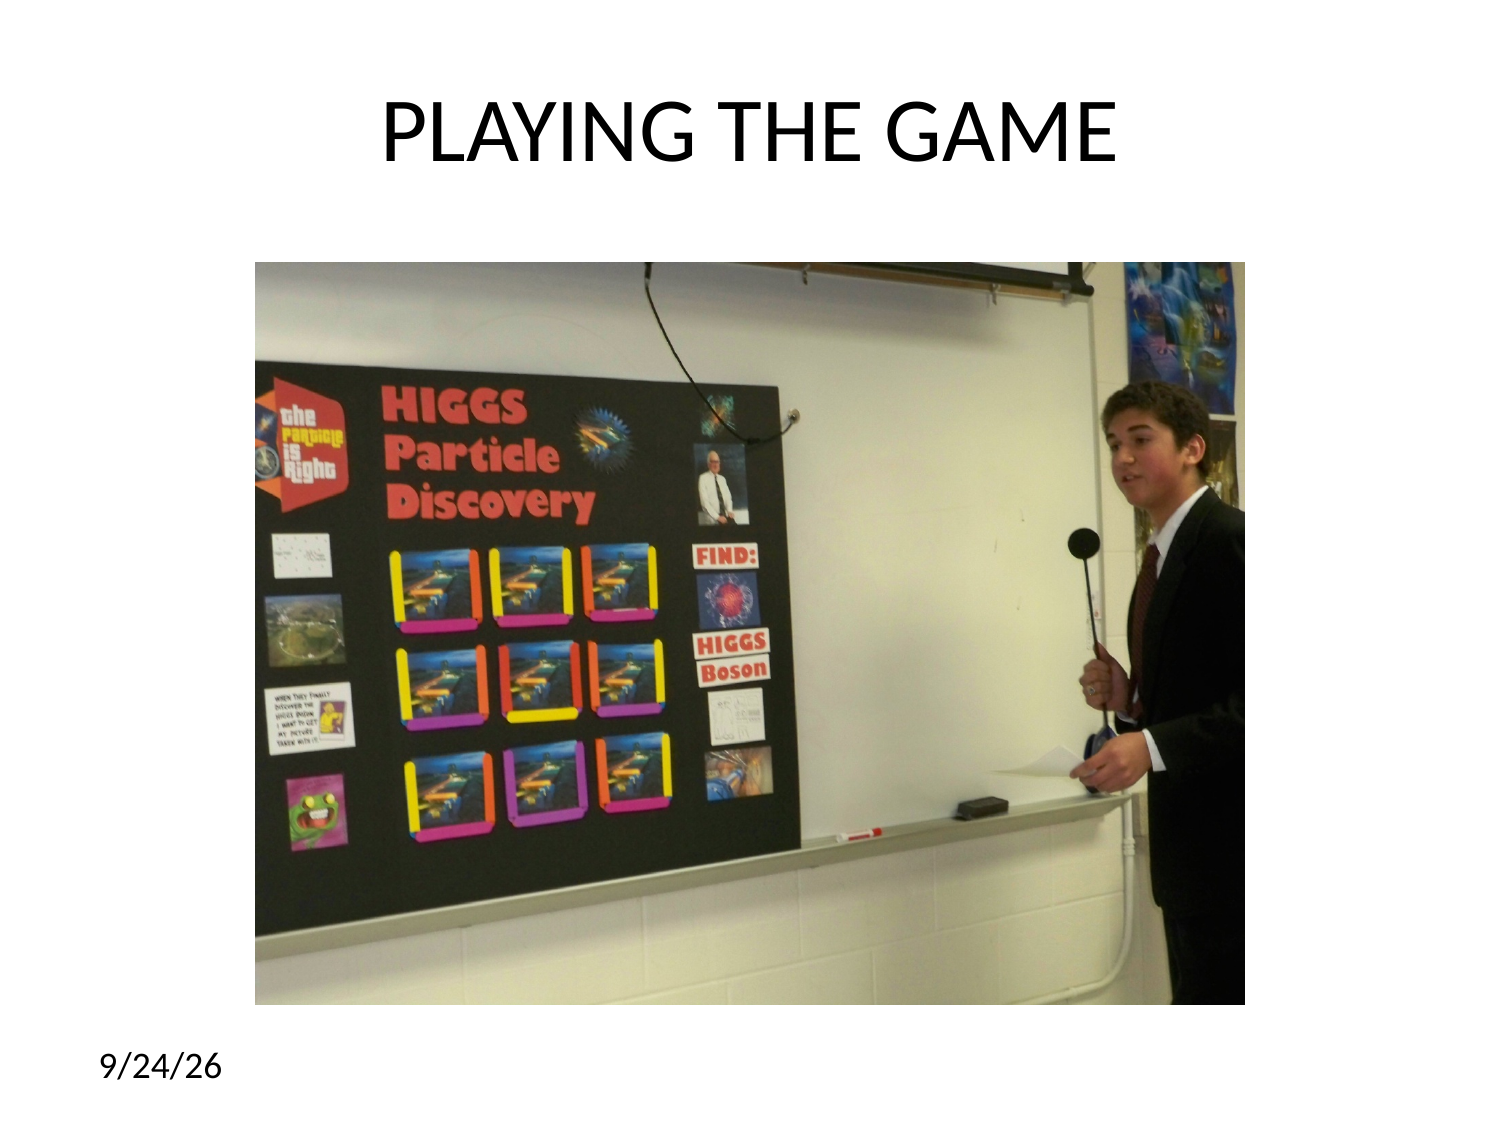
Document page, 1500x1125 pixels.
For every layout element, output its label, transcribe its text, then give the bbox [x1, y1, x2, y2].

title PLAYING THE GAME [75, 45, 1425, 233]
picture [255, 262, 1245, 1005]
